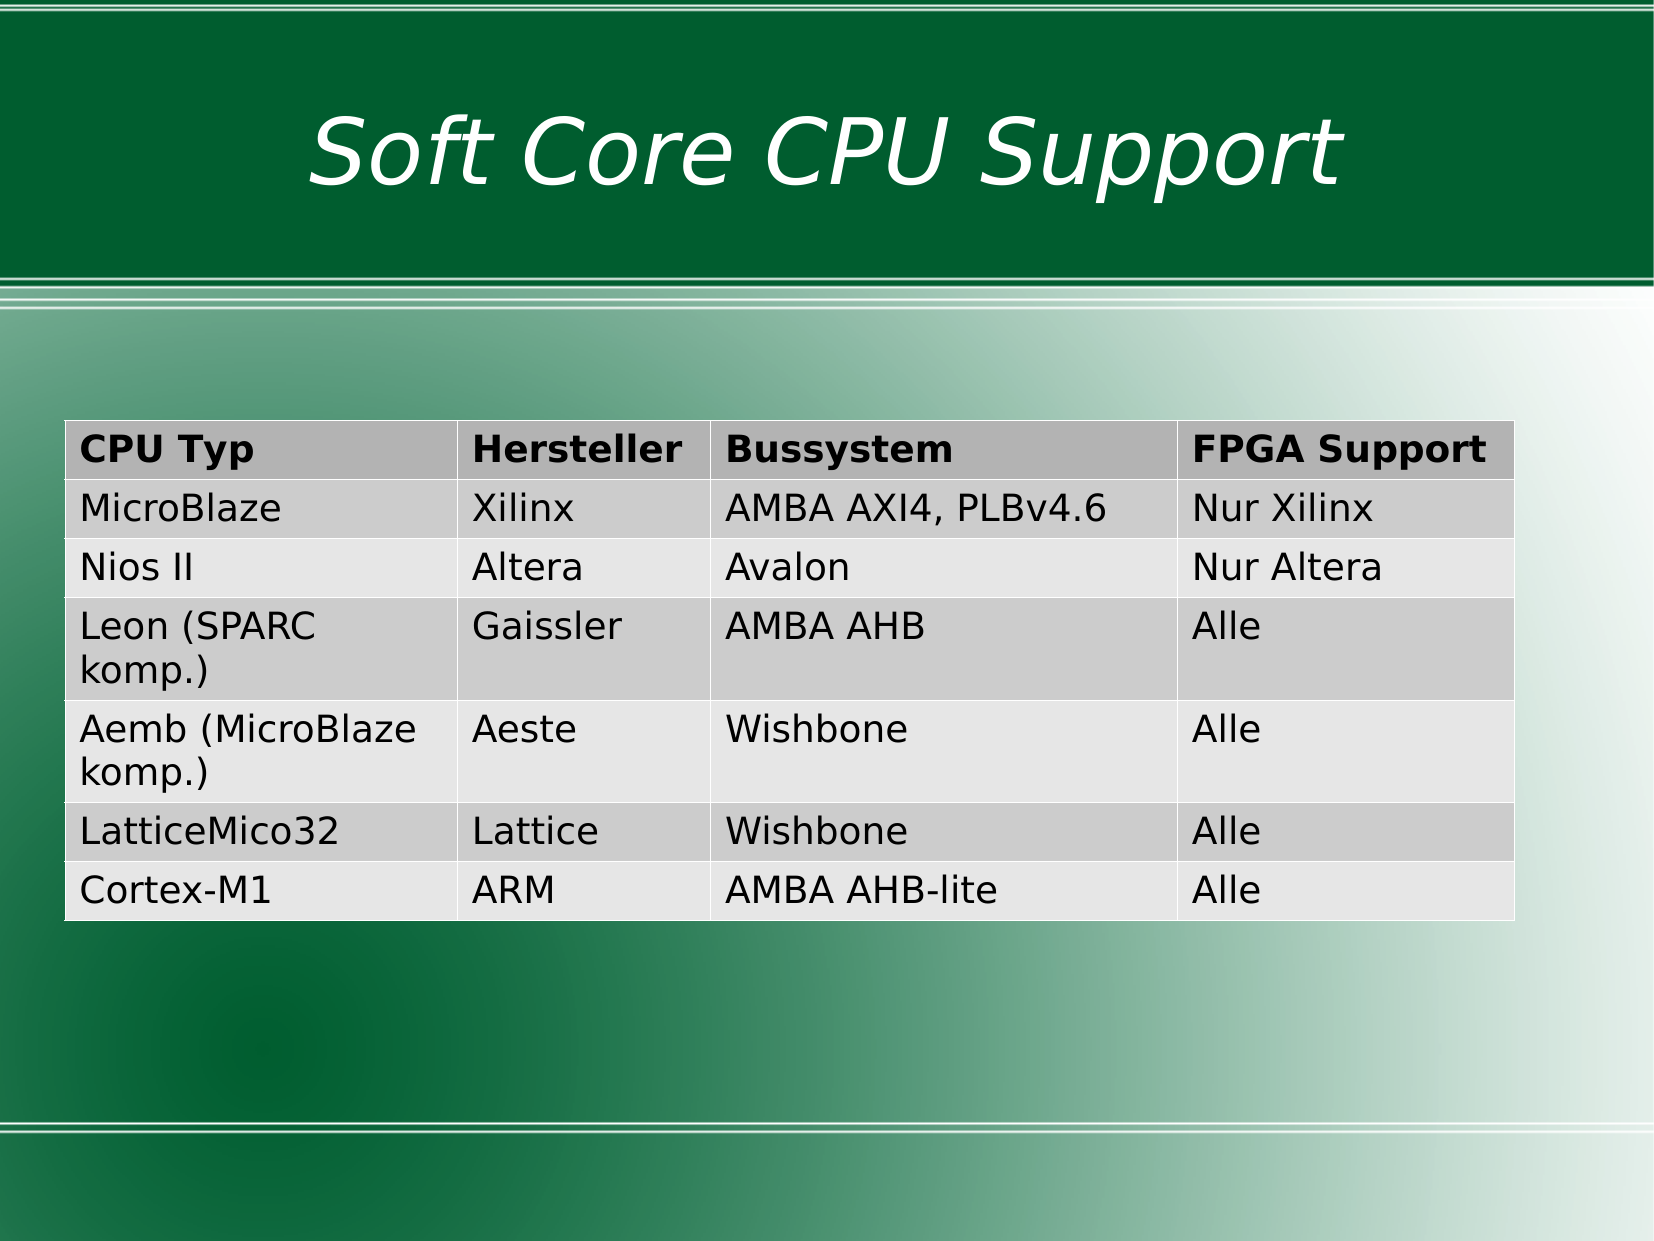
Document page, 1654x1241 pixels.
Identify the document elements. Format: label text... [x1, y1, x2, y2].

table_header Bussystem [711, 421, 1177, 479]
table_cell Cortex-M1 [66, 862, 457, 920]
table_cell Wishbone [711, 701, 1177, 802]
table_cell Gaissler [458, 598, 710, 700]
table_cell AMBA AHB-lite [711, 862, 1177, 920]
table_cell Nios II [66, 539, 457, 597]
table_cell Leon (SPARC komp.) [66, 598, 457, 700]
picture [0, 0, 1654, 1241]
table_cell Nur Altera [1178, 539, 1514, 597]
table_cell Alle [1178, 701, 1514, 802]
table_cell Alle [1178, 598, 1514, 700]
table_cell Altera [458, 539, 710, 597]
table_header Hersteller [458, 421, 710, 479]
table_cell Avalon [711, 539, 1177, 597]
title Soft Core CPU Support [82, 49, 1571, 257]
table_cell Lattice [458, 803, 710, 861]
table_cell LatticeMico32 [66, 803, 457, 861]
table_cell Alle [1178, 803, 1514, 861]
table_cell Wishbone [711, 803, 1177, 861]
table_cell Aeste [458, 701, 710, 802]
table_header CPU Typ [66, 421, 457, 479]
table_cell MicroBlaze [66, 480, 457, 538]
table_cell Nur Xilinx [1178, 480, 1514, 538]
table_cell AMBA AHB [711, 598, 1177, 700]
table_cell ARM [458, 862, 710, 920]
table_cell Aemb (MicroBlaze komp.) [66, 701, 457, 802]
table_cell Alle [1178, 862, 1514, 920]
table_cell Xilinx [458, 480, 710, 538]
table_header FPGA Support [1178, 421, 1514, 479]
table_cell AMBA AXI4, PLBv4.6 [711, 480, 1177, 538]
